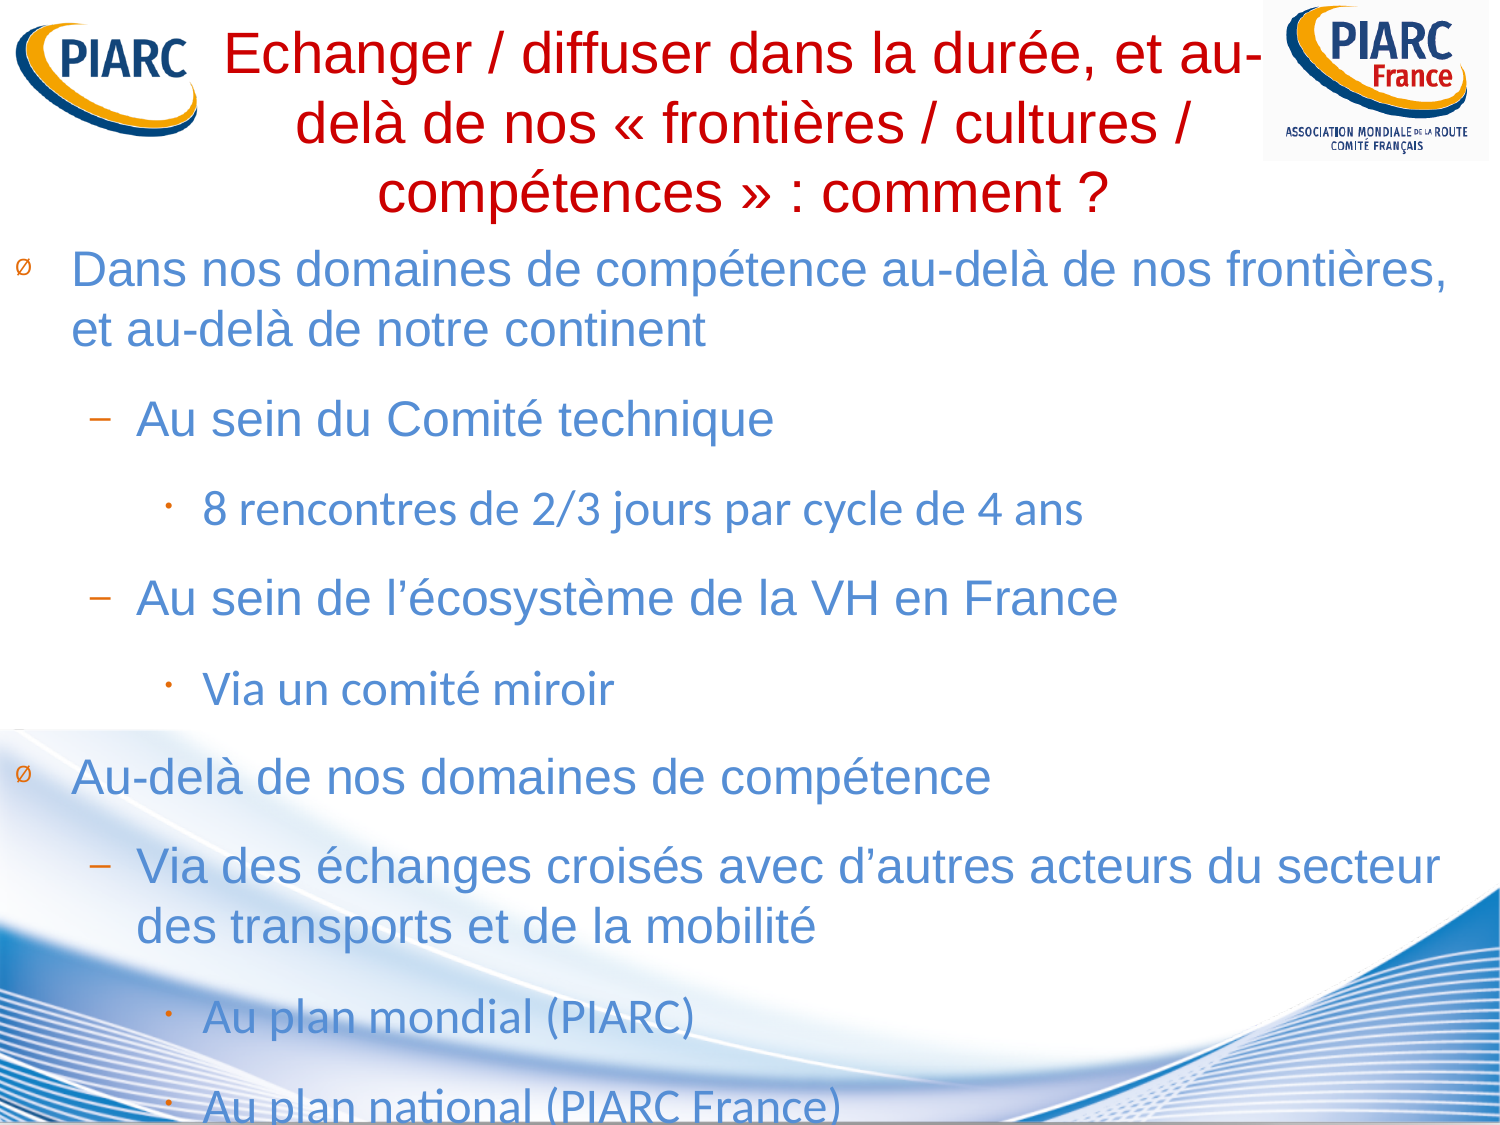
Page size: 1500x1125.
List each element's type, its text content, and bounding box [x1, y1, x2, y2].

picture [276, 1102, 288, 1120]
picture [0, 708, 1500, 1125]
picture [1263, 0, 1489, 161]
list Dans nos domaines de compétence au-delà de nos frontières, et au-delà de notre continent Au sein du Comité technique 8 rencontres de 2/3 jours par cycle de 4 ans Au sein de l’écosystème de la VH en France Via un comité miroir Au-delà de nos domaines de compétence Via des échanges croisés avec d’autres acteurs du secteur des transports et de la mobilité Au plan mondial (PIARC) Au plan national (PIARC France) [0, 129, 1483, 1083]
title Echanger / diffuser dans la durée, et au-delà de nos « frontières / cultures / compétences » : comment ? [194, 7, 1294, 129]
picture [0, 0, 237, 129]
